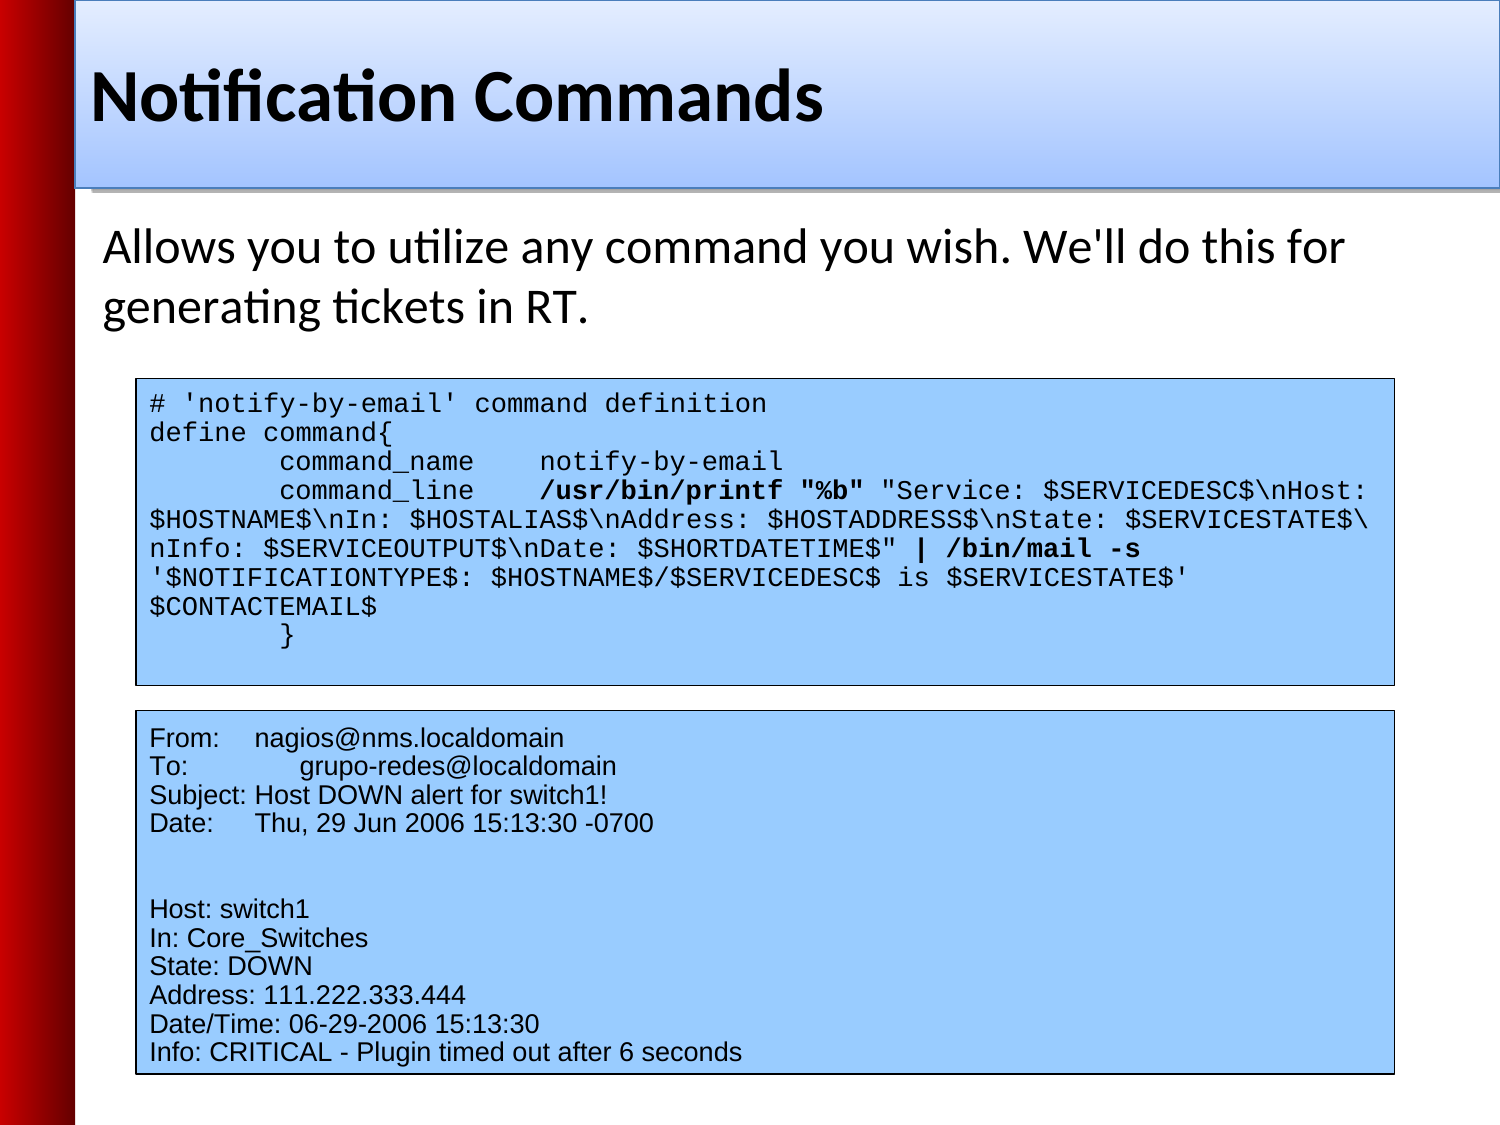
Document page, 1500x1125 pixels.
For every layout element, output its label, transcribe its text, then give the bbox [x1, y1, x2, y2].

text_box Allows you to utilize any command you wish. We'll do this for generating tickets in RT. [87, 212, 1463, 351]
text_box From: nagios@nms.localdomain To: grupo-redes@localdomain Subject: Host DOWN alert for switch1! Date: Thu, 29 Jun 2006 15:13:30 -0700 Host: switch1 In: Core_Switches State: DOWN Address: 111.222.333.444 Date/Time: 06-29-2006 15:13:30 Info: CRITICAL - Plugin timed out after 6 seconds [135, 710, 1395, 1075]
text_box Notification Commands [75, 0, 1500, 189]
text_box # 'notify-by-email' command definition define command{ command_name notify-by-email command_line /usr/bin/printf "%b" "Service: $SERVICEDESC$\nHost: $HOSTNAME$\nIn: $HOSTALIAS$\nAddress: $HOSTADDRESS$\nState: $SERVICESTATE$\nInfo: $SERVICEOUTPUT$\nDate: $SHORTDATETIME$" | /bin/mail -s '$NOTIFICATIONTYPE$: $HOSTNAME$/$SERVICEDESC$ is $SERVICESTATE$' $CONTACTEMAIL$ } [135, 378, 1395, 686]
